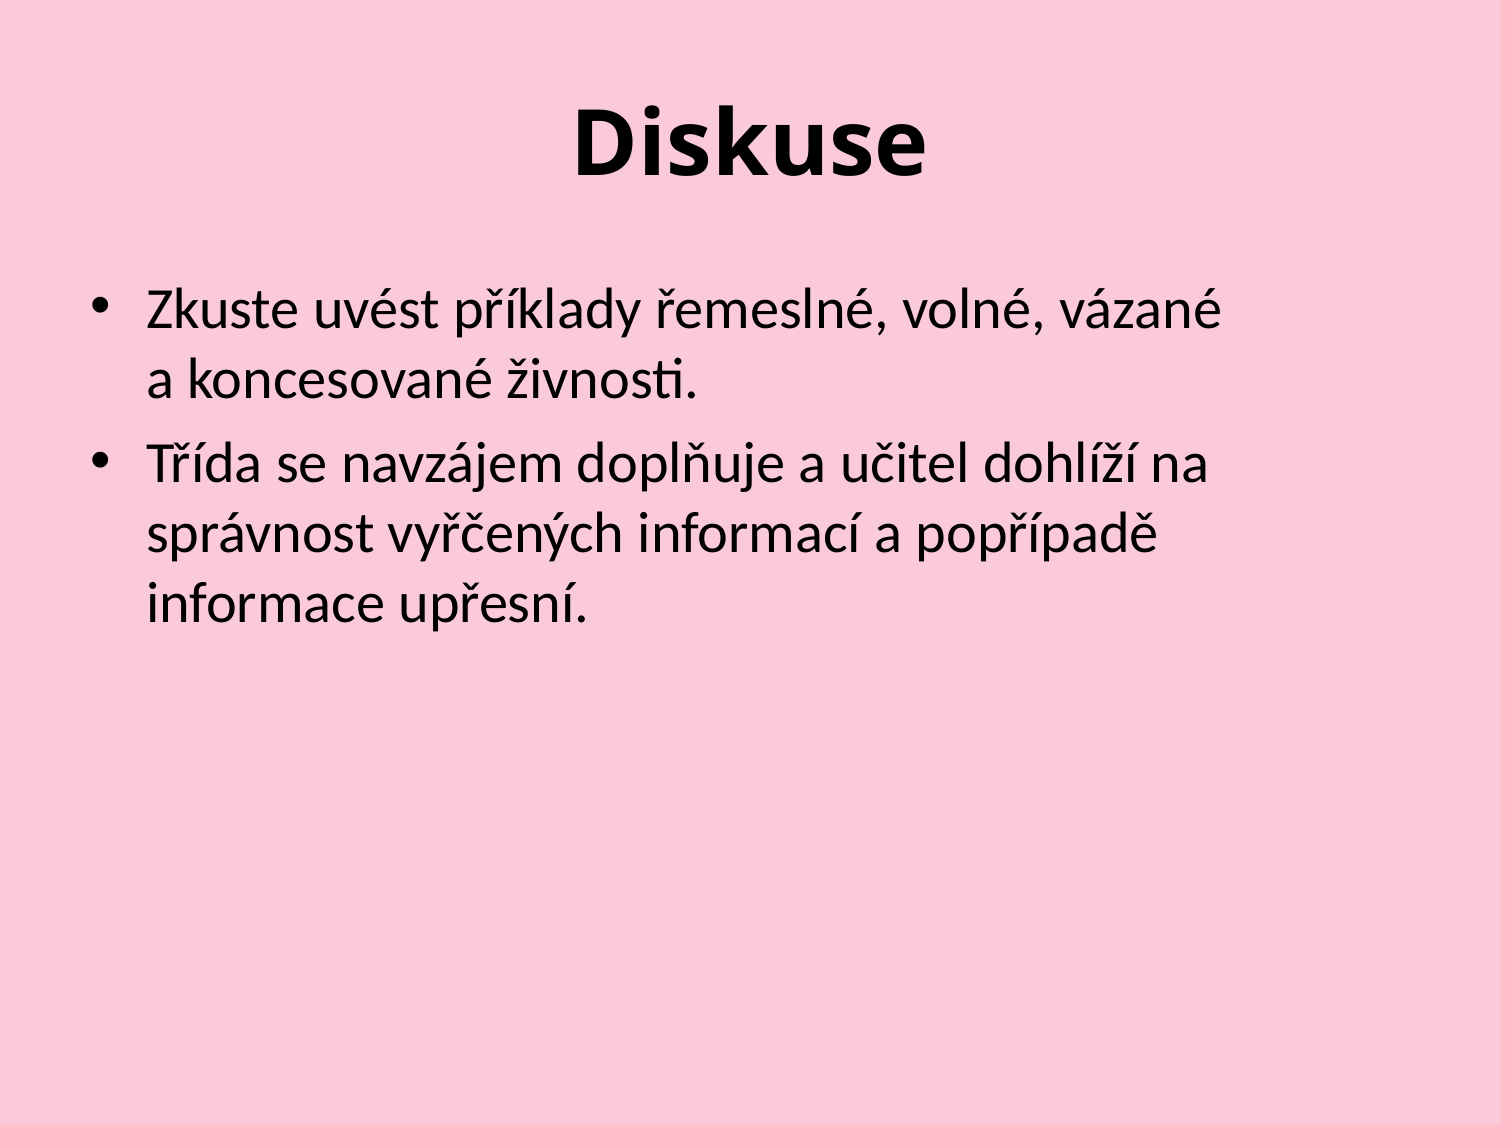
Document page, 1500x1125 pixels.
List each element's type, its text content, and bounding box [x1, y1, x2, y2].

title Diskuse [75, 45, 1426, 233]
list Zkuste uvést příklady řemeslné, volné, vázané a koncesované živnosti. Třída se navzájem doplňuje a učitel dohlíží na správnost vyřčených informací a popřípadě informace upřesní. [75, 262, 1426, 1006]
